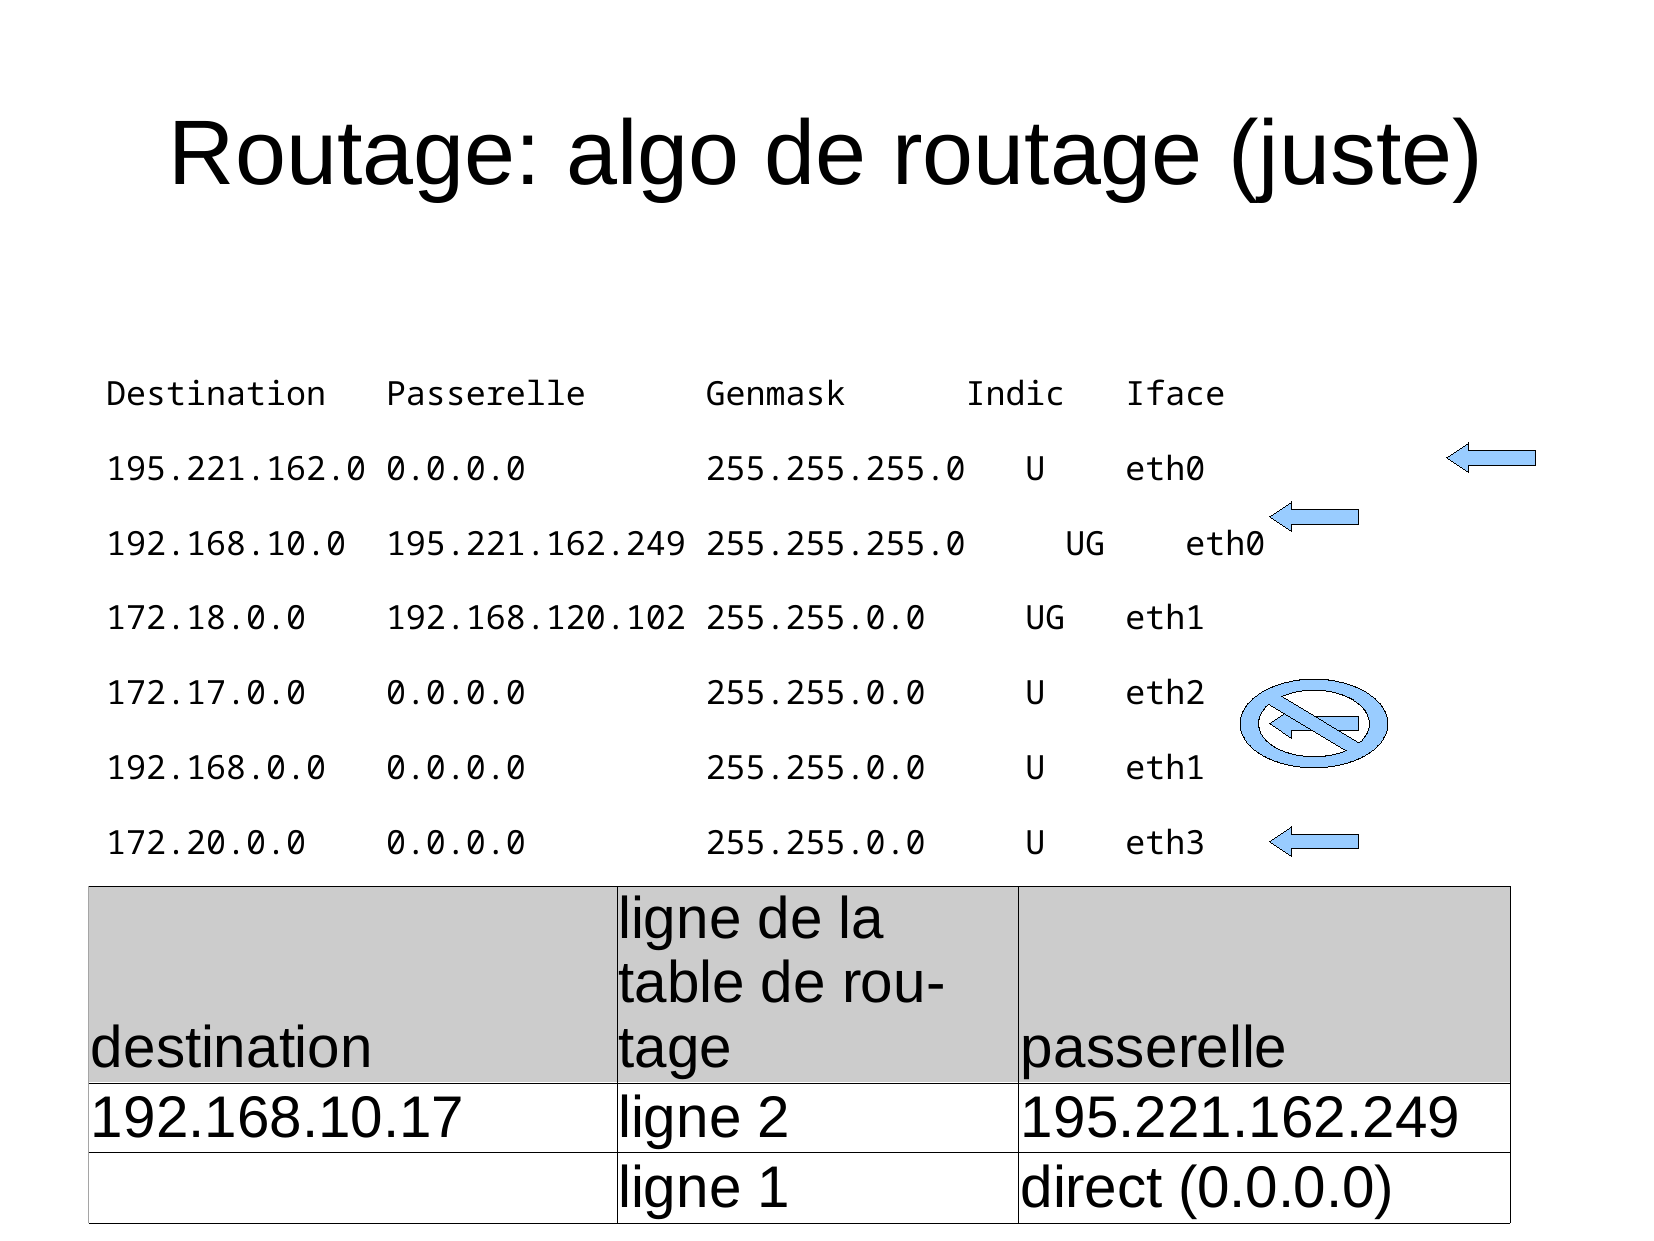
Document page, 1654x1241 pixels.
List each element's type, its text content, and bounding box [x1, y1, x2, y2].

chart [88, 885, 1512, 1225]
text_box [1240, 679, 1388, 768]
list Destination Passerelle Genmask Indic Iface 195.221.162.0 0.0.0.0 255.255.255.0 U eth0 192.168.10.0 195.221.162.249 255.255.255.0 UG eth0 172.18.0.0 192.168.120.102 255.255.0.0 UG eth1 172.17.0.0 0.0.0.0 255.255.0.0 U eth2 192.168.0.0 0.0.0.0 255.255.0.0 U eth1 172.20.0.0 0.0.0.0 255.255.0.0 U eth3 0.0.0.0 195.221.162.249 0.0.0.0 UG eth0 [88, 295, 1577, 950]
text_box [1446, 442, 1536, 473]
title Routage: algo de routage (juste) [82, 56, 1571, 250]
text_box [1269, 501, 1359, 532]
text_box [1269, 826, 1359, 857]
